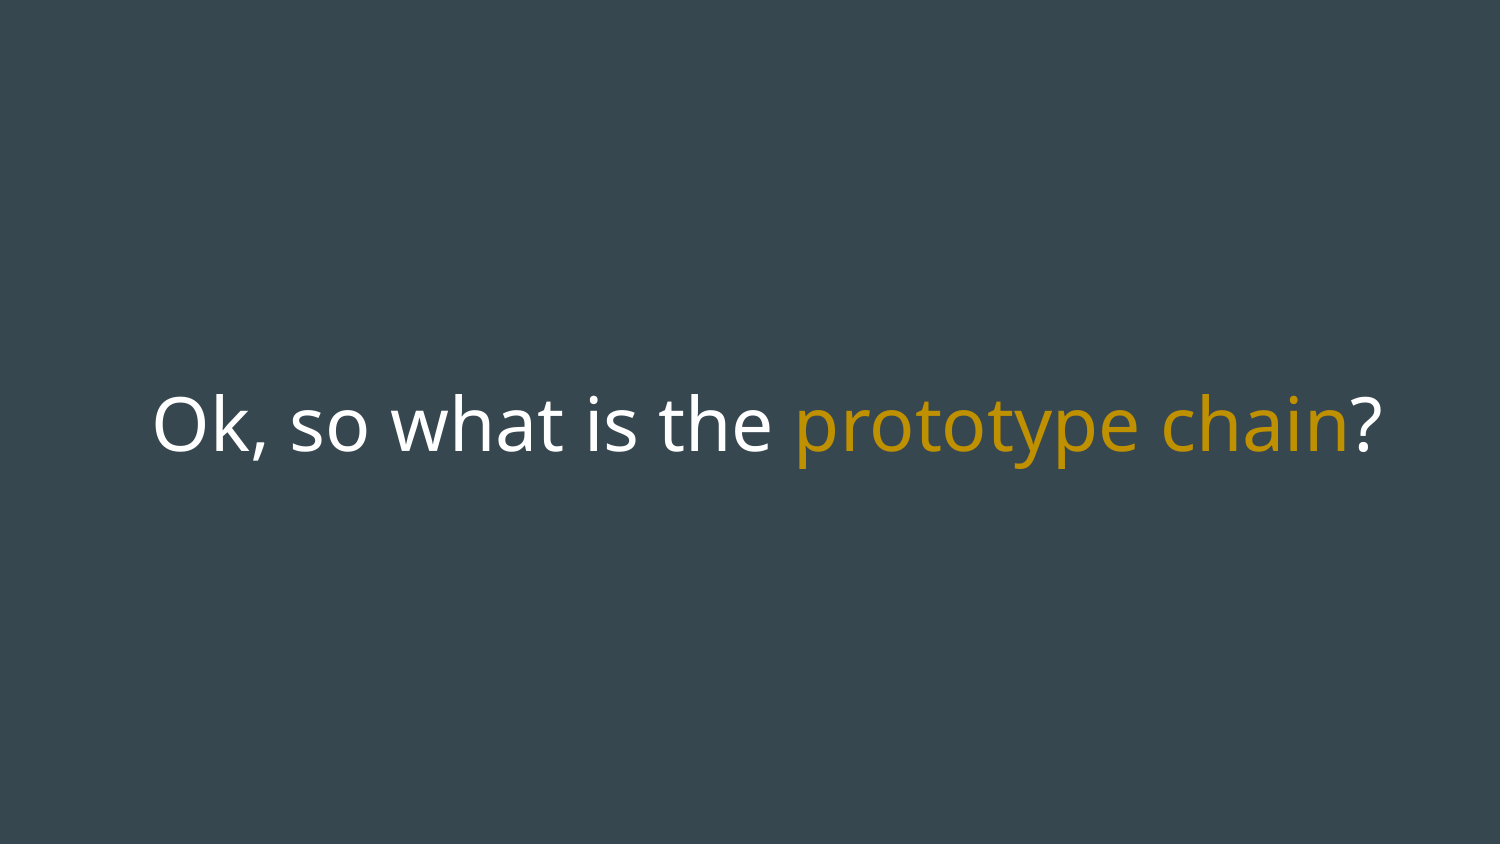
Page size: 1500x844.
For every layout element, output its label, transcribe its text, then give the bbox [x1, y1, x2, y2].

title Ok, so what is the prototype chain? [110, 351, 1399, 493]
